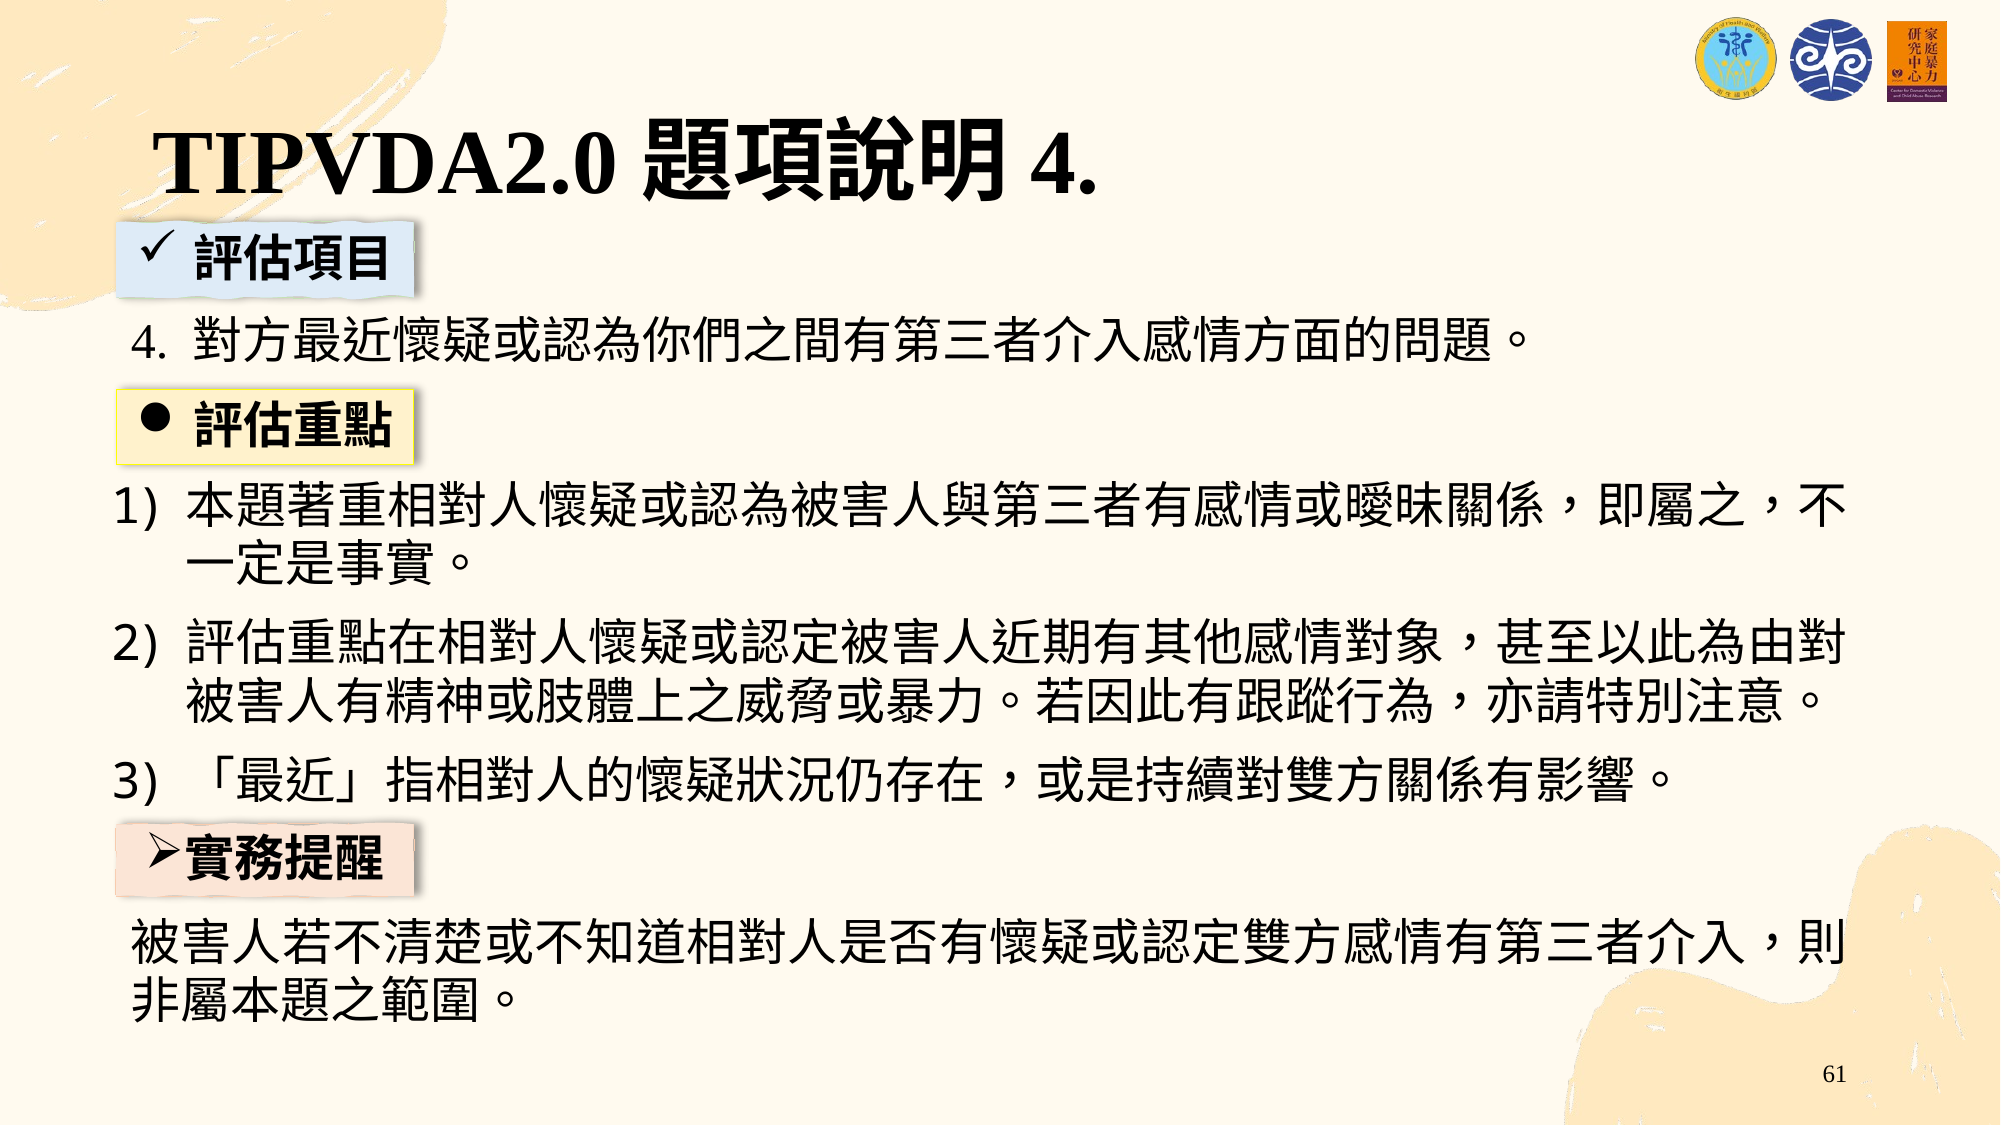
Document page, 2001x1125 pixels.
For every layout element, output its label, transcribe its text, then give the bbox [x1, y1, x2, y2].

text_box 4. 對方最近懷疑或認為你們之間有第三者介入感情方面的問題。 [116, 302, 1886, 443]
text_box 實務提醒 [115, 822, 414, 898]
text_box 本題著重相對人懷疑或認為被害人與第三者有感情或曖昧關係，即屬之，不一定是事實。 評估重點在相對人懷疑或認定被害人近期有其他感情對象，甚至以此為由對被害人有精神或肢體上之威脅或暴力。若因此有跟蹤行為，亦請特別注意。 「最近」指相對人的懷疑狀況仍存在，或是持續對雙方關係有影響。 [96, 467, 1863, 539]
picture [1695, 17, 1947, 102]
picture [0, 0, 482, 354]
list 評估重點 [116, 443, 414, 465]
picture [1509, 799, 2001, 1125]
title TIPVDA2.0題項說明4. [137, 54, 1863, 273]
text_box 評估項目 [115, 220, 415, 300]
text_box 被害人若不清楚或不知道相對人是否有懷疑或認定雙方感情有第三者介入，則非屬本題之範圍。 [116, 904, 1863, 1114]
